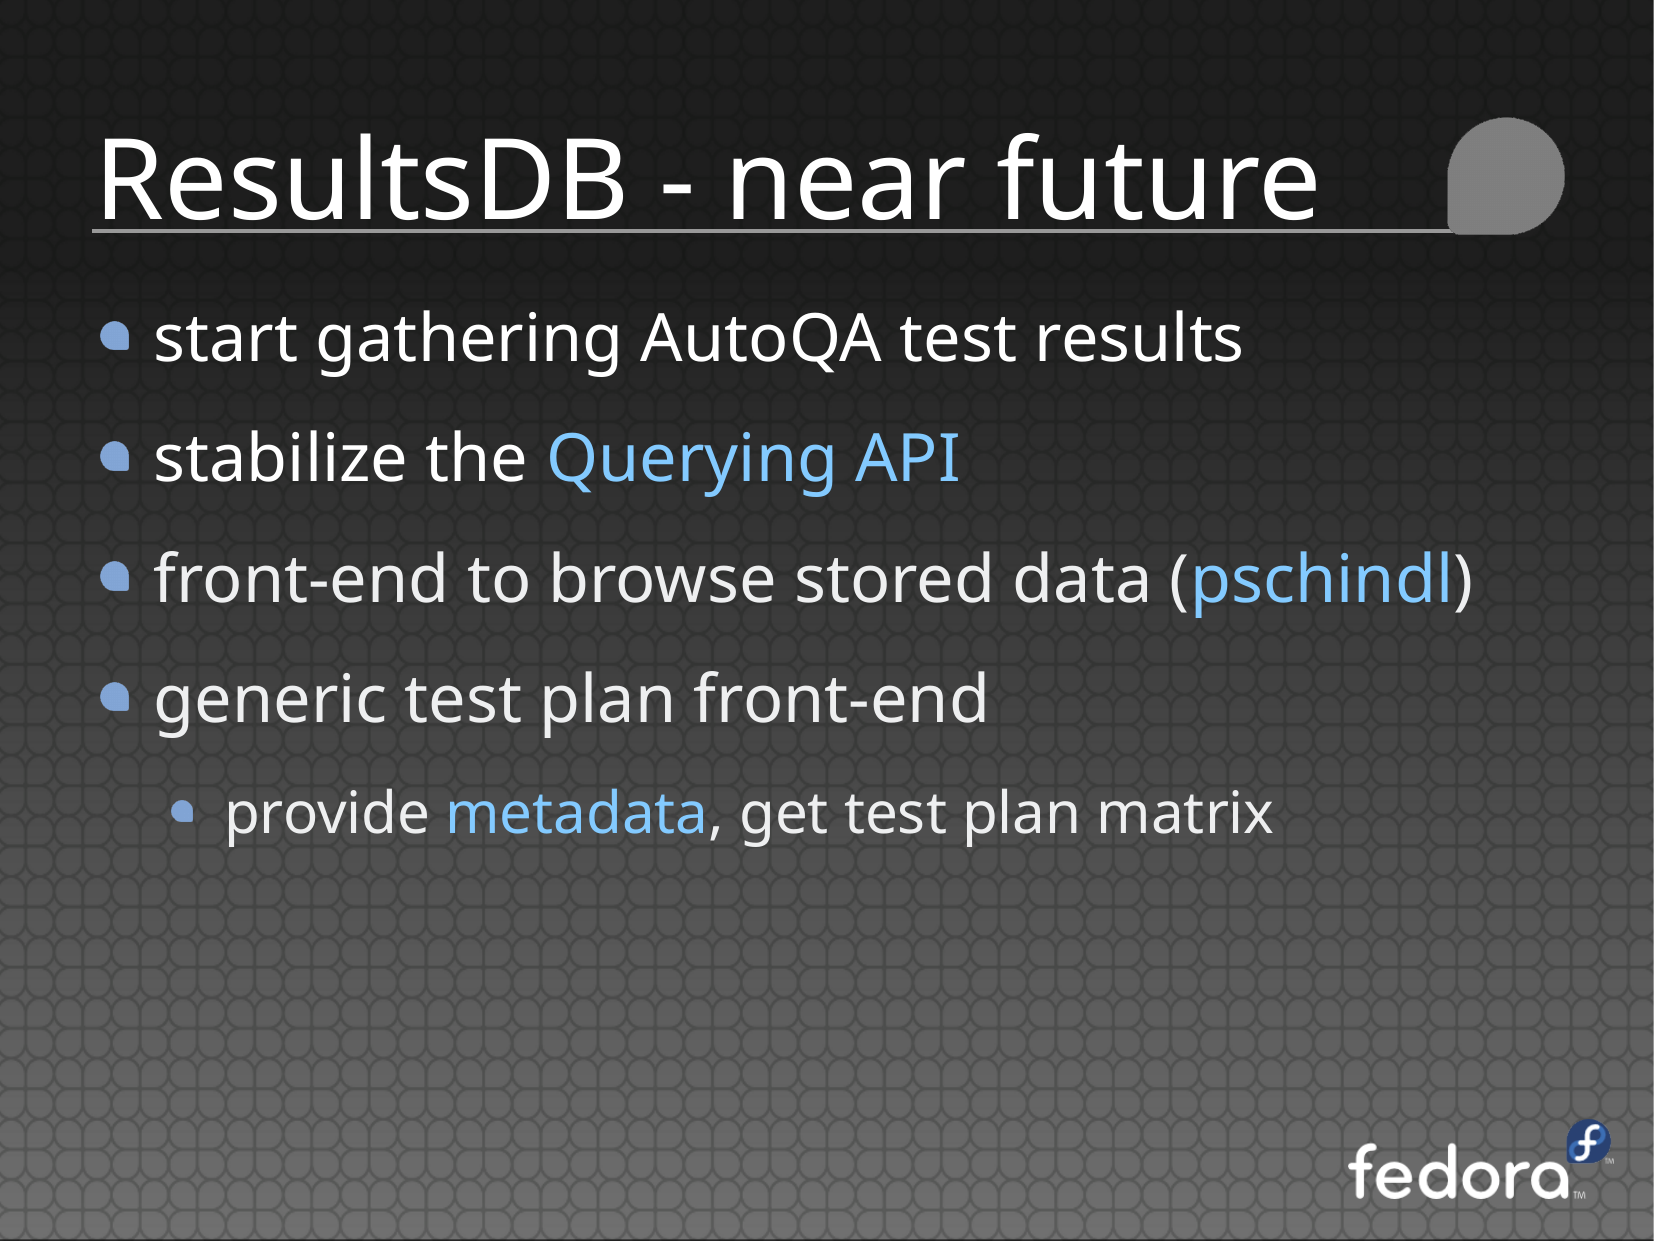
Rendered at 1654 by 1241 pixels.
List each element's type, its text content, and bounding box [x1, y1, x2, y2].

list start gathering AutoQA test results stabilize the Querying API front-end to browse stored data (pschindl) generic test plan front-end provide metadata, get test plan matrix [82, 290, 1571, 1094]
title ResultsDB - near future [94, 100, 1426, 251]
picture [0, 0, 1654, 1241]
